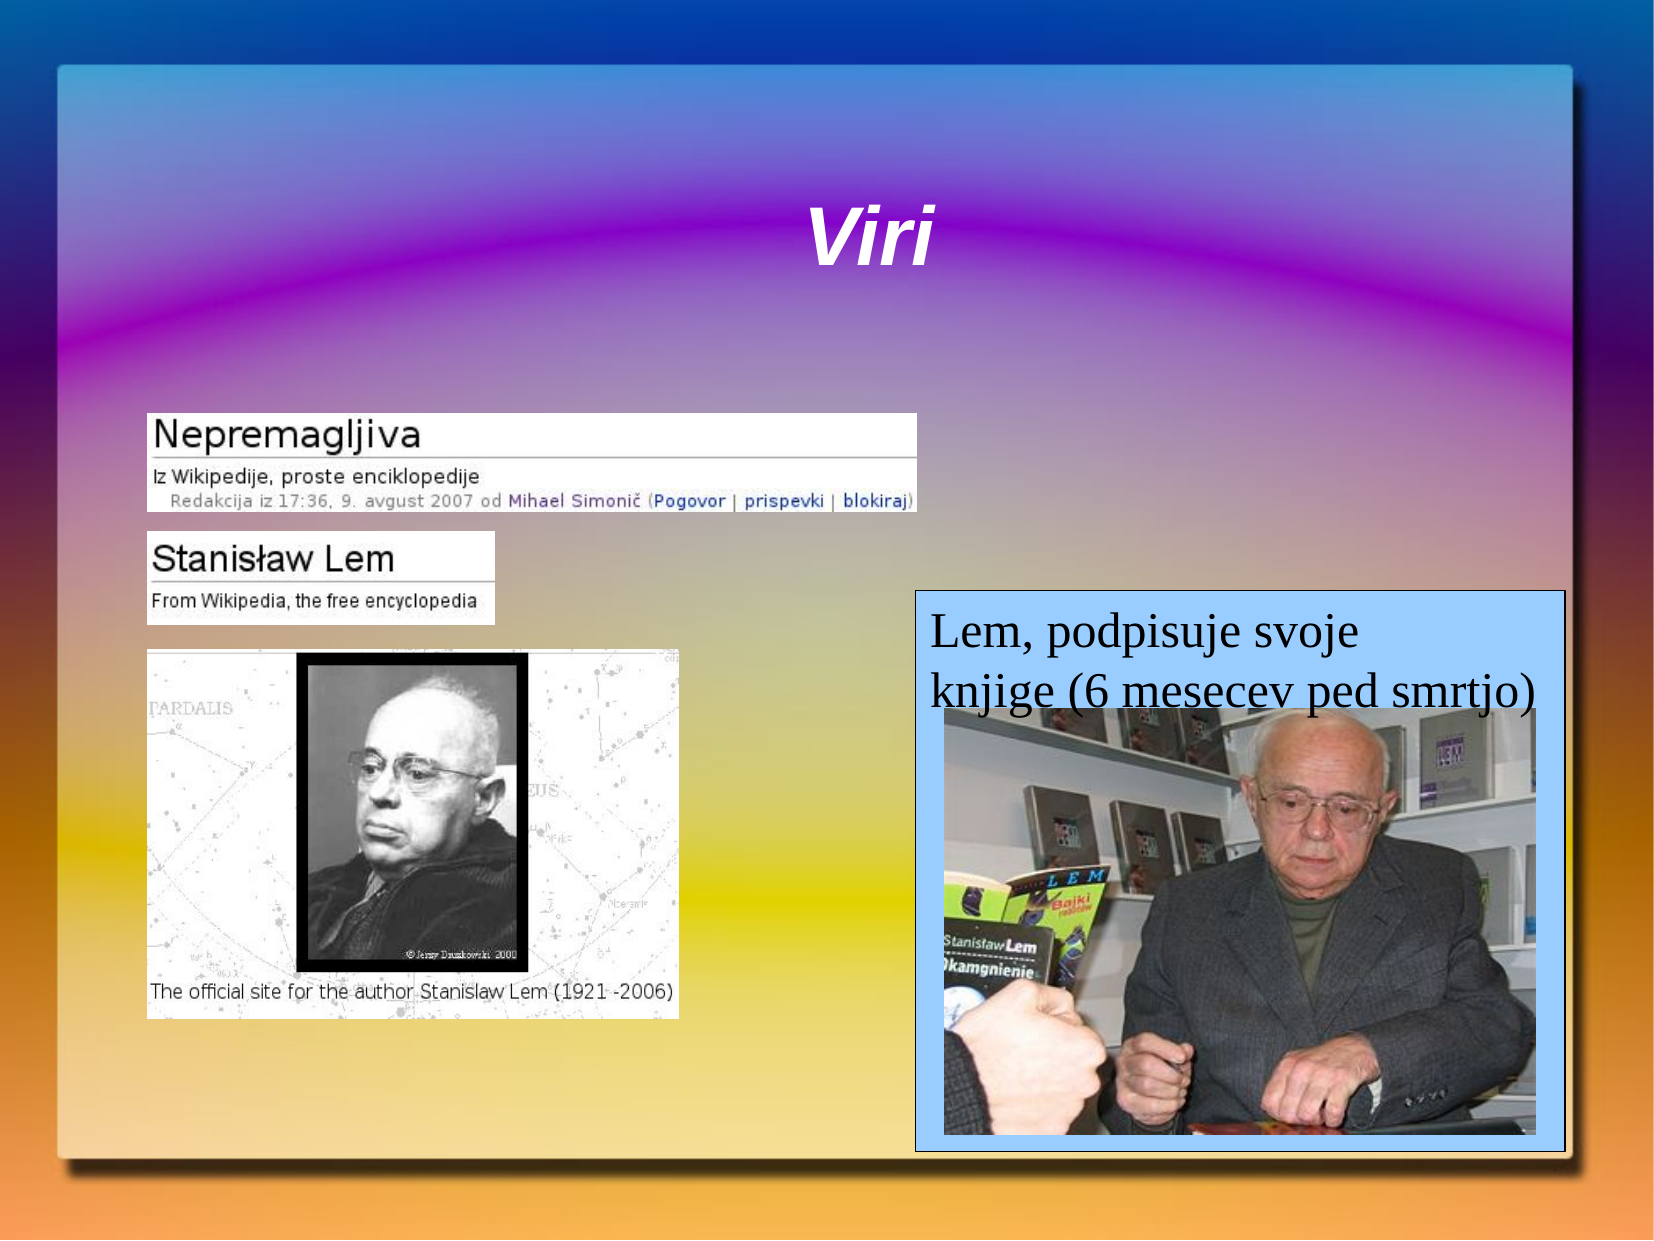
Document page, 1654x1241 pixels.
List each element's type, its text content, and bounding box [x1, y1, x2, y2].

text_box [915, 590, 1565, 1152]
title Viri [126, 134, 1538, 342]
text_box Lem, podpisuje svoje knjige (6 mesecev ped smrtjo)‏ [915, 590, 1551, 717]
picture [0, 0, 1654, 1240]
